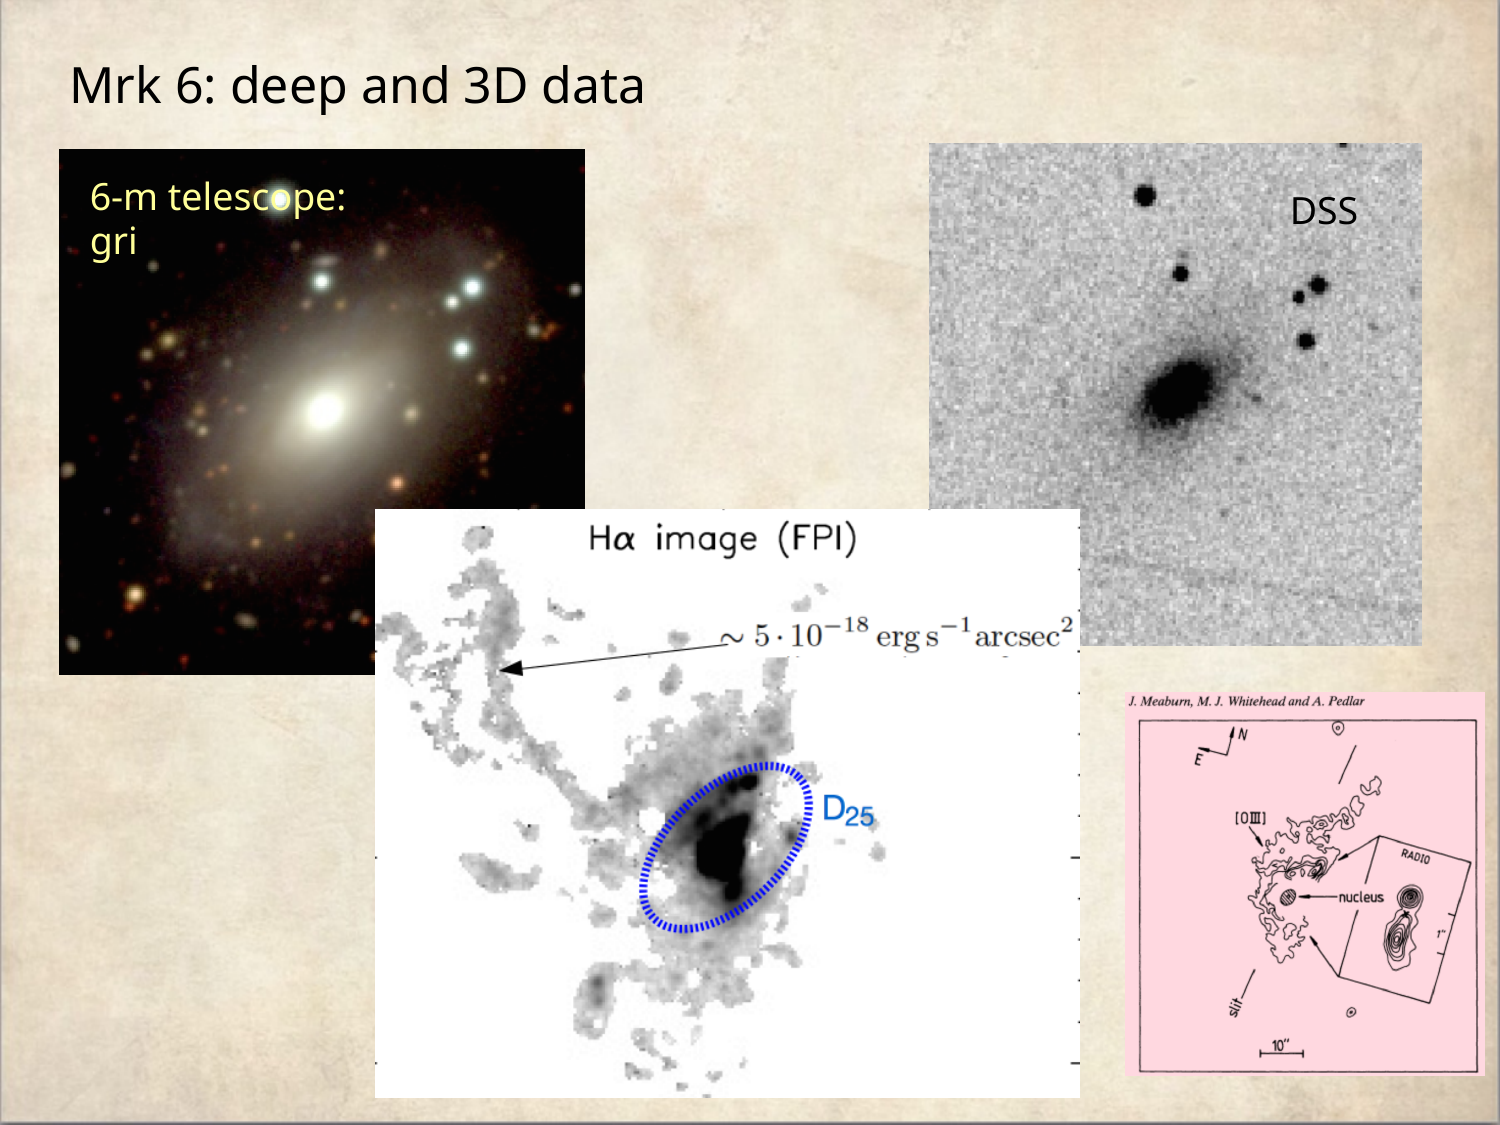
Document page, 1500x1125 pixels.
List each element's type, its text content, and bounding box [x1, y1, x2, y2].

title Mrk 6: deep and 3D data [56, 22, 1482, 145]
picture [0, 0, 1500, 1125]
text_box DSS [1274, 179, 1380, 240]
text_box 6-m telescope: gri [75, 165, 229, 226]
